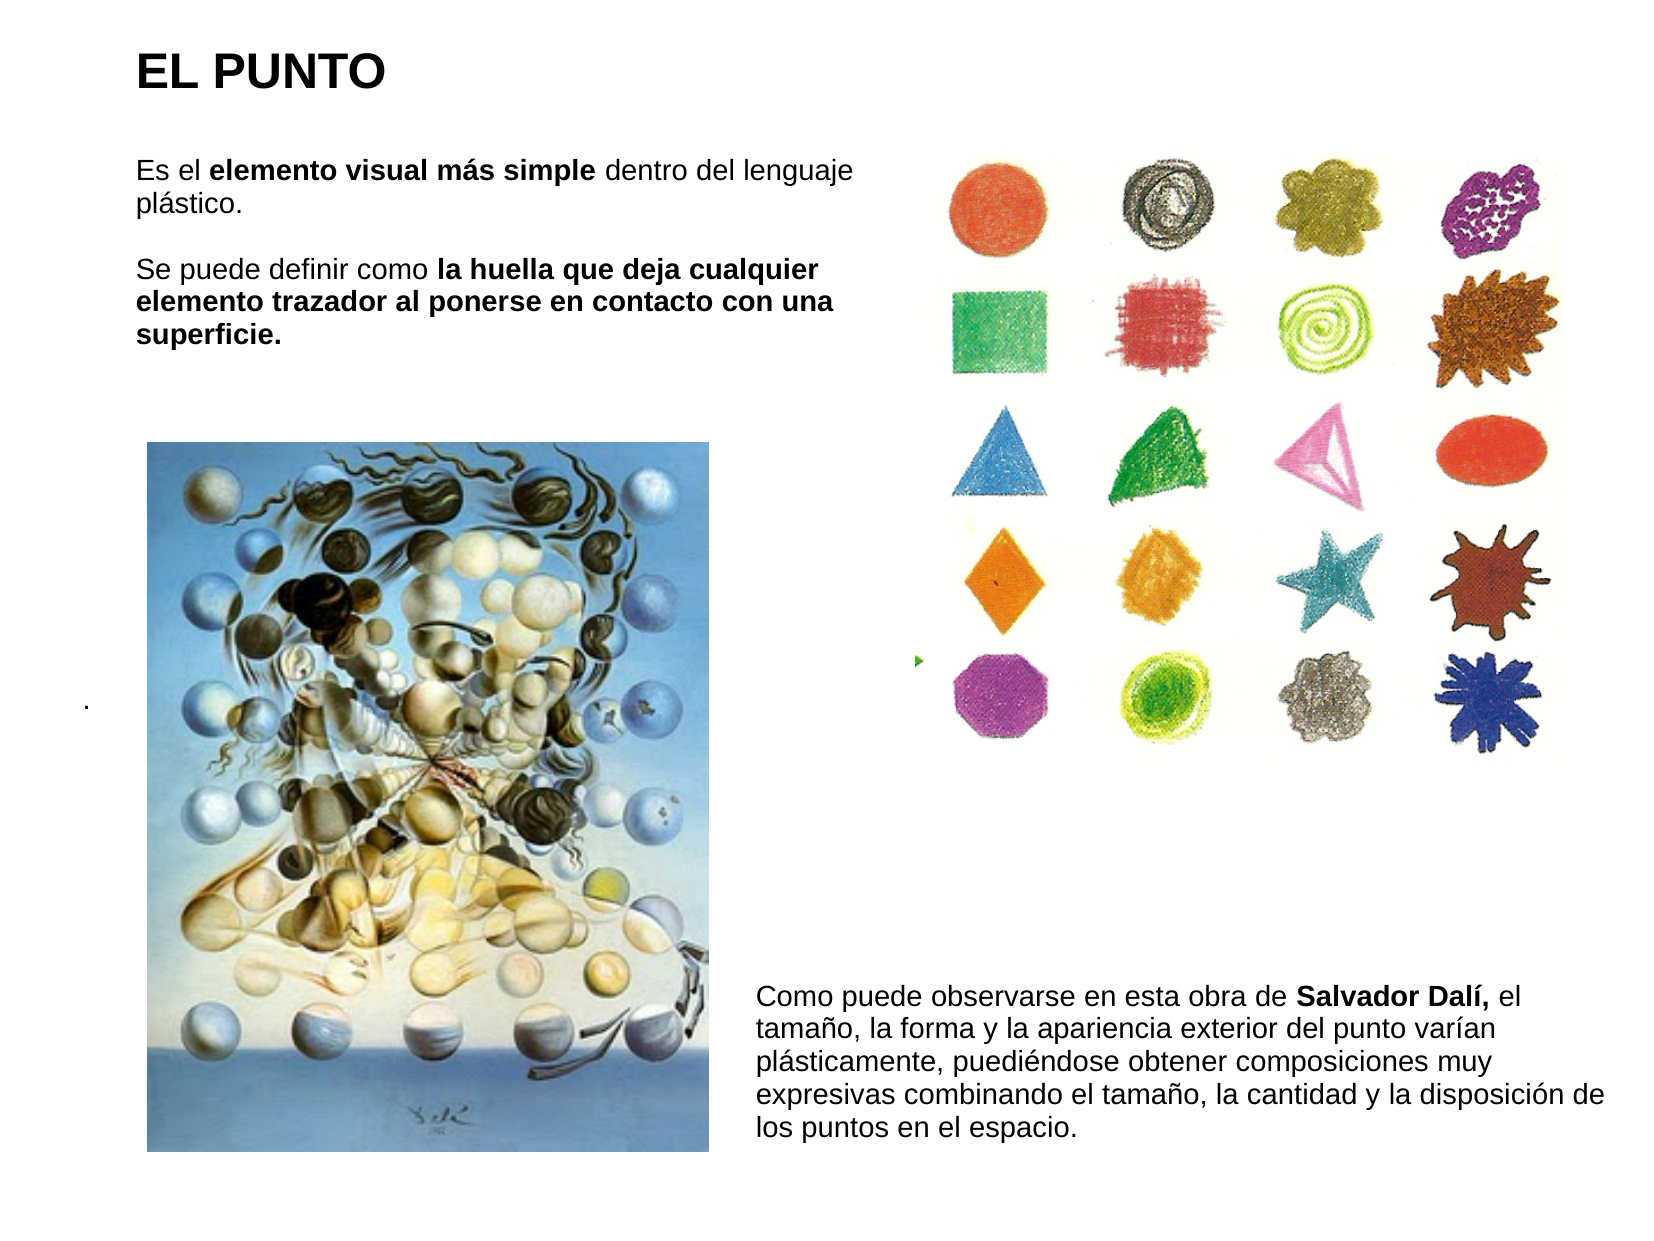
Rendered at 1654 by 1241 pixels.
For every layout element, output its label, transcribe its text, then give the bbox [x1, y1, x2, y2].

picture [915, 147, 1565, 768]
title EL PUNTO Es el elemento visual más simple dentro del lenguaje plástico. Se puede definir como la huella que deja cualquier elemento trazador al ponerse en contacto con una superficie. [135, 39, 916, 297]
text_box Como puede observarse en esta obra de Salvador Dalí, el tamaño, la forma y la apariencia exterior del punto varían plásticamente, puediéndose obtener composiciones muy expresivas combinando el tamaño, la cantidad y la disposición de los puntos en el espacio. [741, 972, 1625, 1152]
subtitle . [82, 297, 1571, 1102]
picture [147, 442, 709, 1152]
